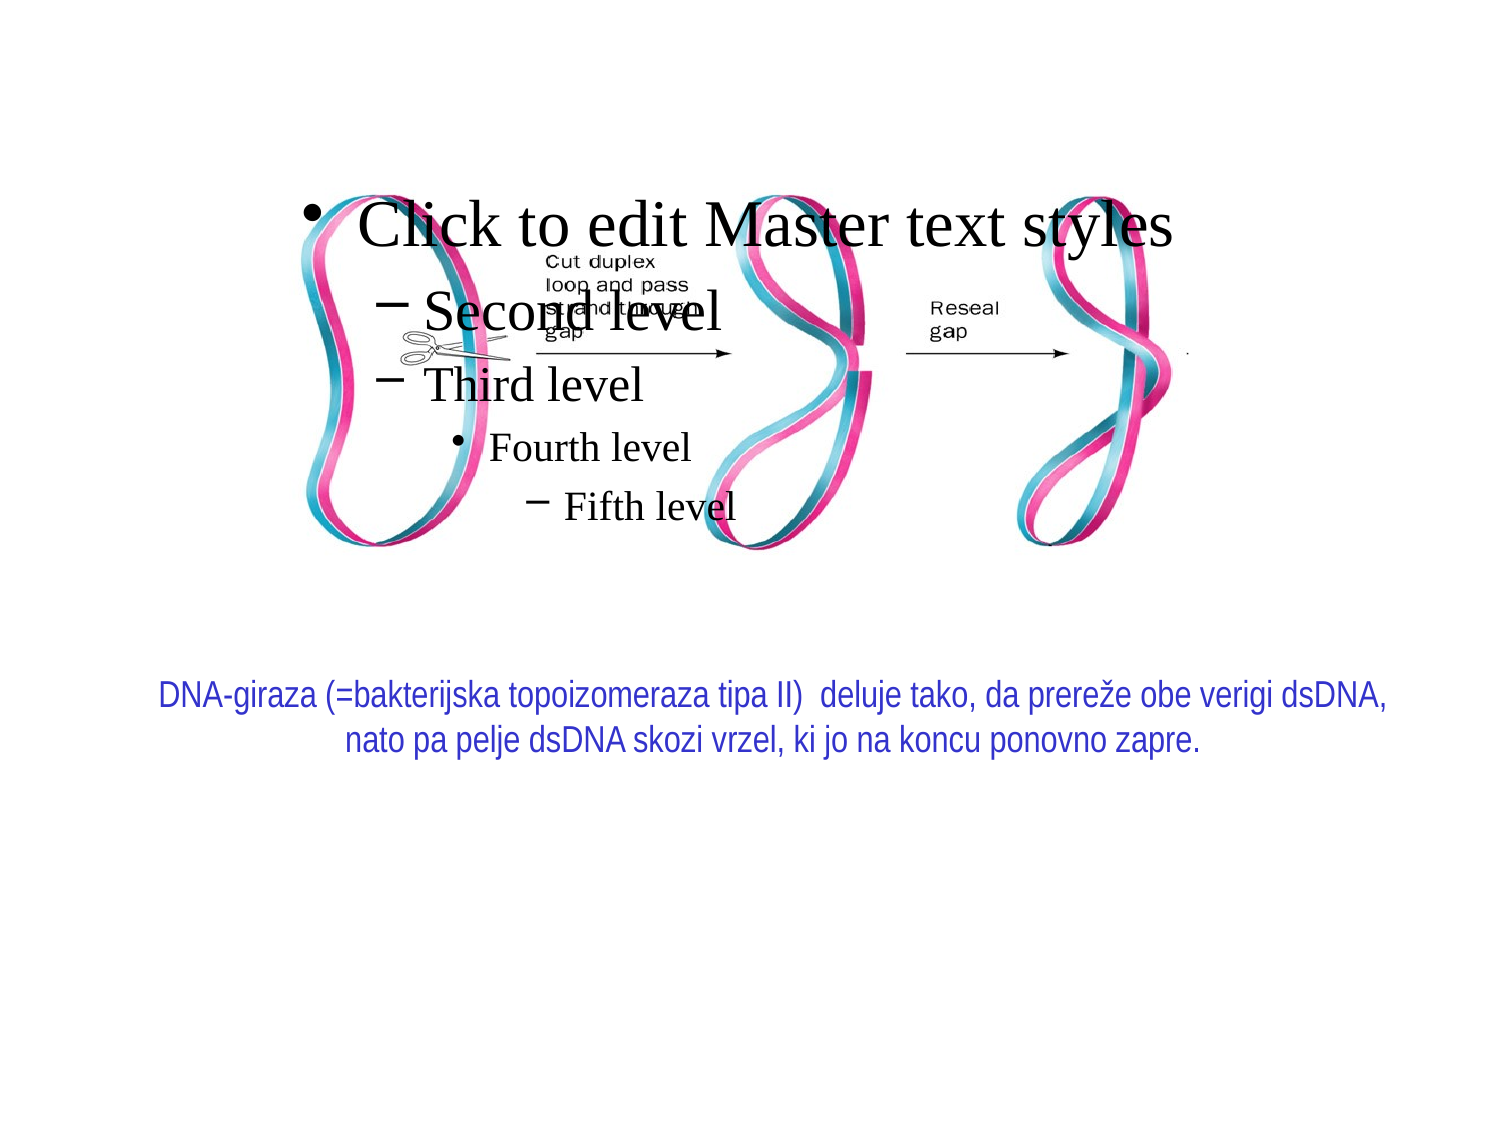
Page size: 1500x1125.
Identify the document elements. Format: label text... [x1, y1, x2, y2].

title DNA-giraza (=bakterijska topoizomeraza tipa II) deluje tako, da prereže obe verigi dsDNA, nato pa pelje dsDNA skozi vrzel, ki jo na koncu ponovno zapre. [135, 621, 1411, 810]
picture [289, 172, 1189, 563]
